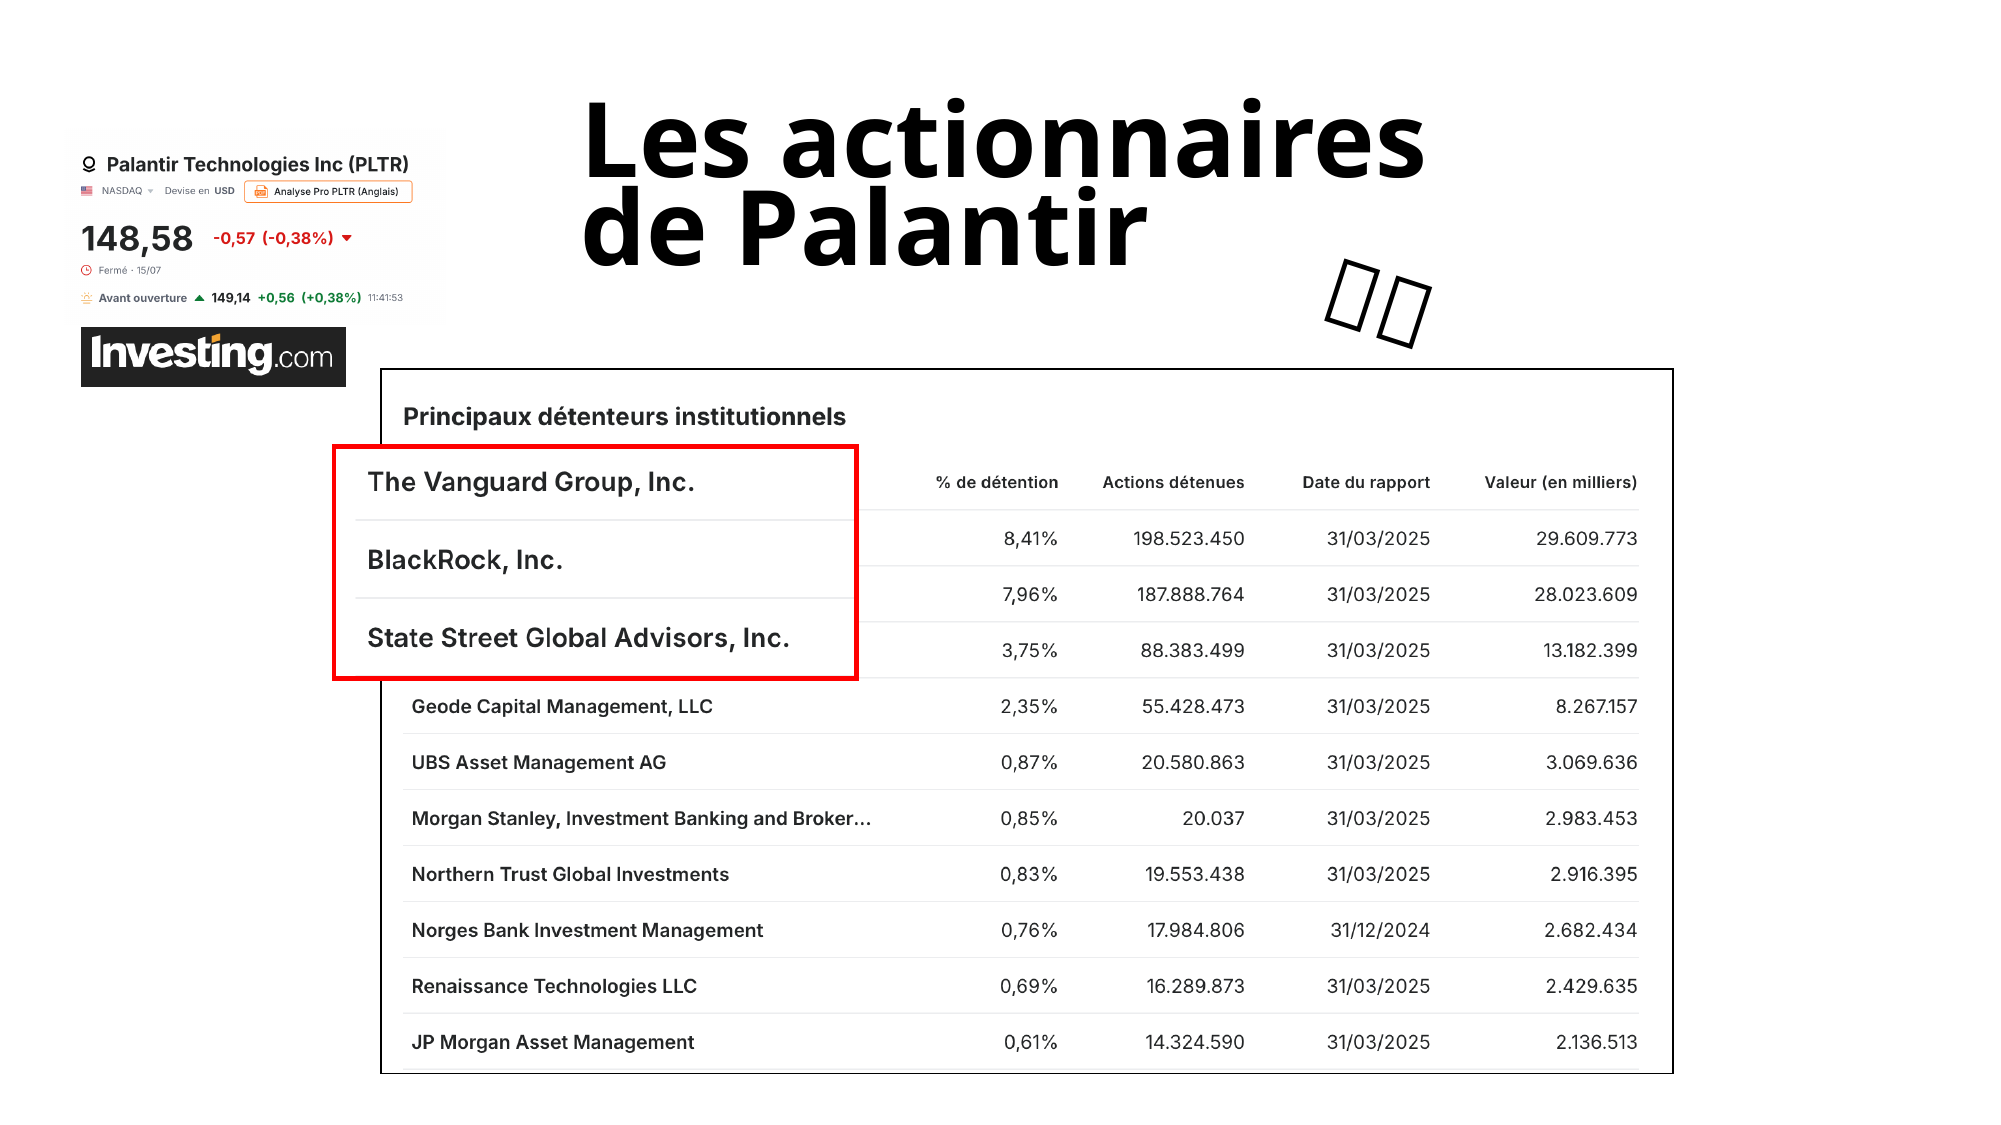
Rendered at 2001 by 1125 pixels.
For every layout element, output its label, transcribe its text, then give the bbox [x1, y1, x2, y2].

picture [64, 128, 446, 325]
picture [336, 448, 855, 677]
picture [81, 327, 346, 387]
picture [381, 369, 1673, 1073]
text_box Les actionnaires de Palantir [565, 52, 1523, 339]
text_box 🇺🇸 [1293, 219, 1691, 389]
